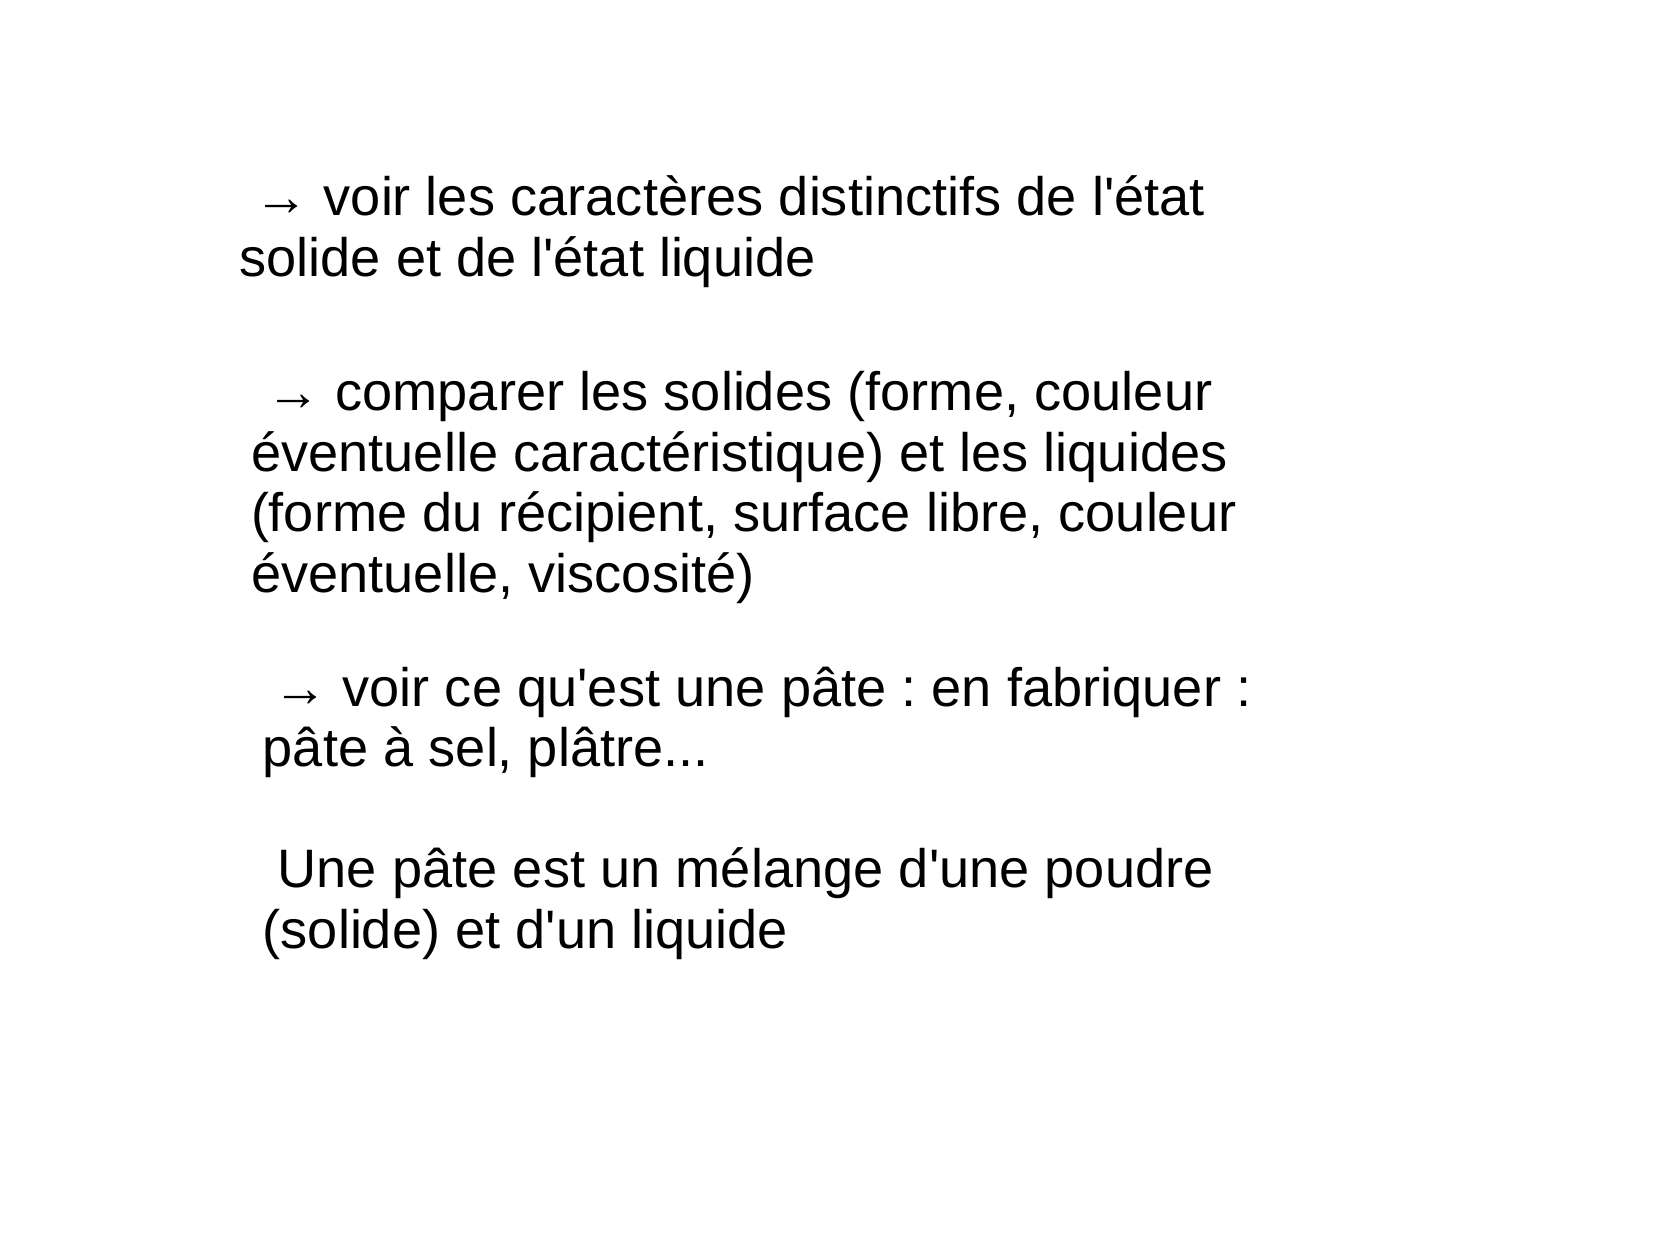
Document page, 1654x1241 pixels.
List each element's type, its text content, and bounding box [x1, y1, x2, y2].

text_box → comparer les solides (forme, couleur éventuelle caractéristique) et les liquides (forme du récipient, surface libre, couleur éventuelle, viscosité) [236, 354, 1347, 612]
text_box → voir ce qu'est une pâte : en fabriquer : pâte à sel, plâtre... Une pâte est un mélange d'une poudre (solide) et d'un liquide [248, 649, 1359, 968]
text_box → voir les caractères distinctifs de l'état solide et de l'état liquide [224, 159, 1335, 296]
